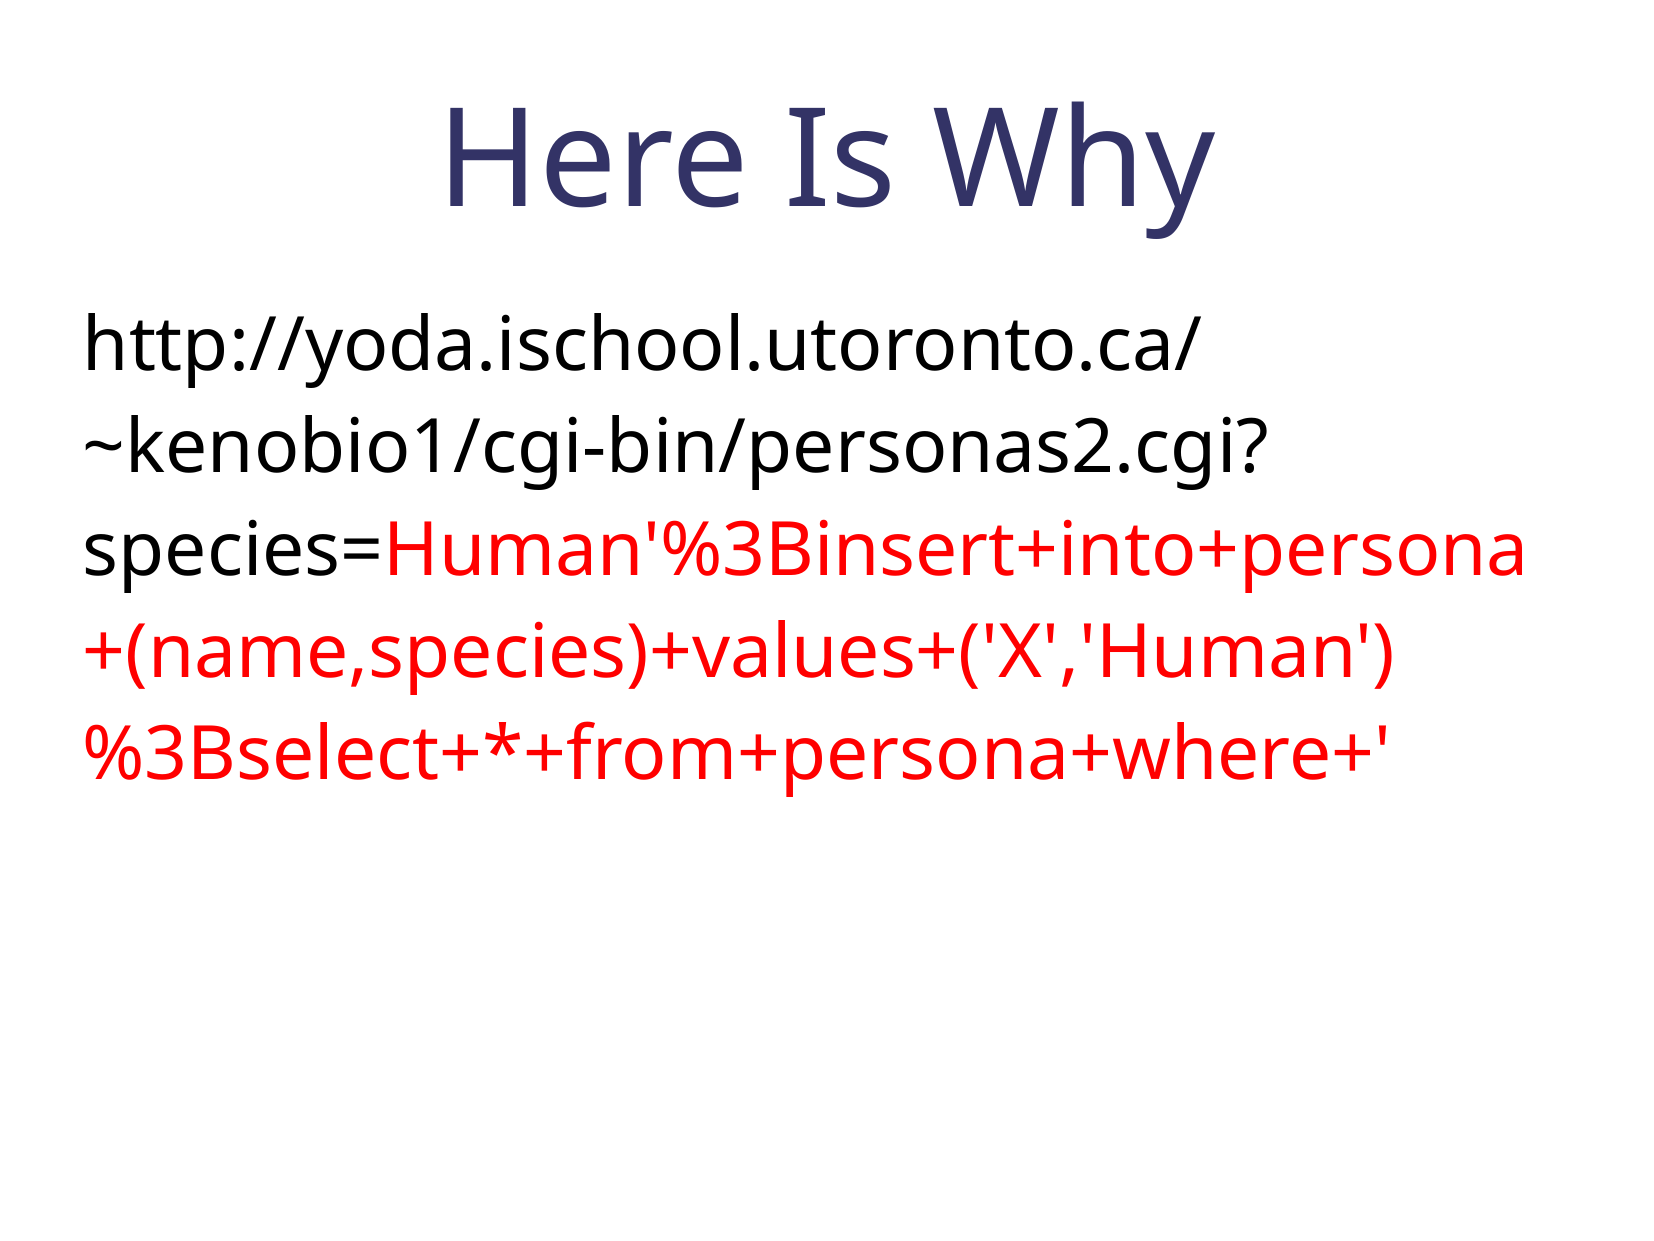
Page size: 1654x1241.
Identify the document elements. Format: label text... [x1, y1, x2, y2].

title Here Is Why [82, 49, 1571, 257]
subtitle http://yoda.ischool.utoronto.ca/~kenobio1/cgi-bin/personas2.cgi?species=Human'%3Binsert+into+persona+(name,species)+values+('X','Human')%3Bselect+*+from+persona+where+' [82, 290, 1571, 1094]
